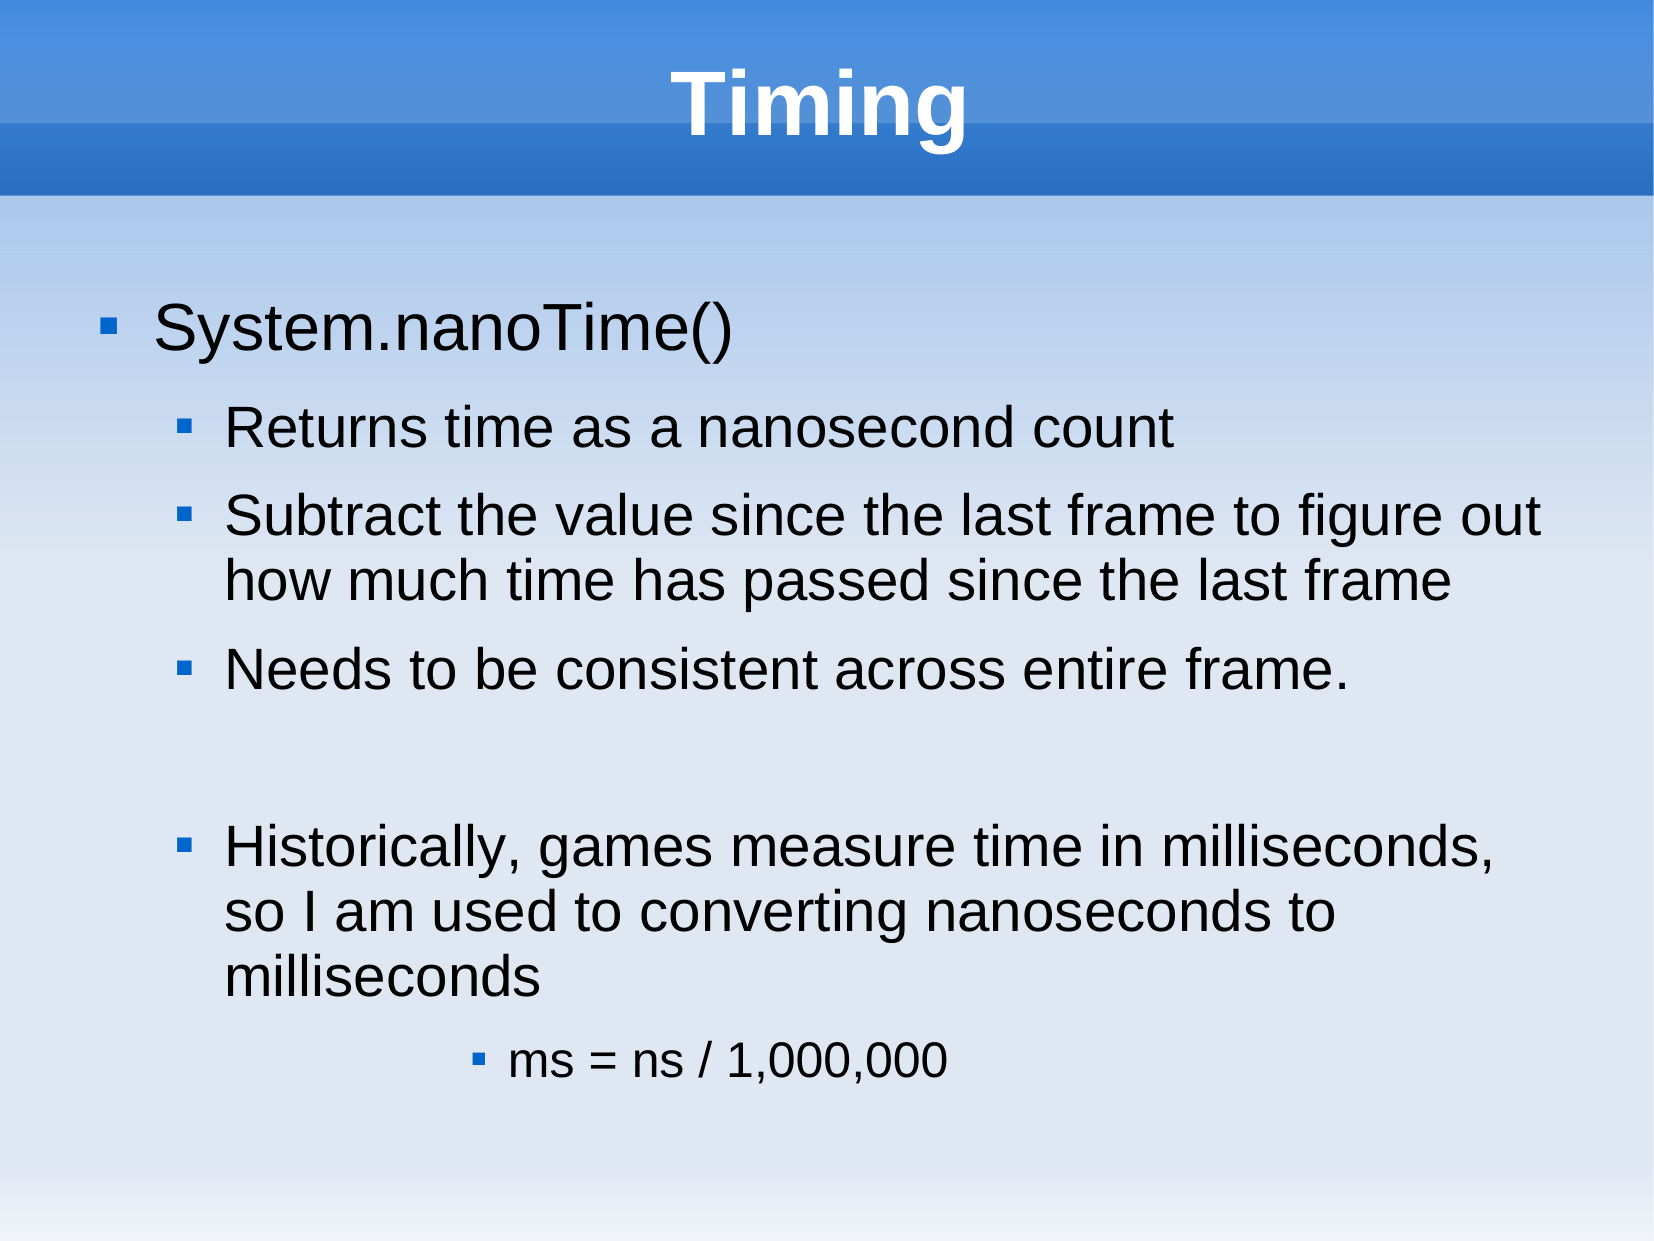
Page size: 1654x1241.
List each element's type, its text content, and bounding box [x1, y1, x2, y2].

title Timing [76, 0, 1565, 208]
picture [0, 0, 1654, 1241]
list System.nanoTime() Returns time as a nanosecond count Subtract the value since the last frame to figure out how much time has passed since the last frame Needs to be consistent across entire frame. Historically, games measure time in milliseconds, so I am used to converting nanoseconds to milliseconds ms = ns / 1,000,000 [82, 290, 1571, 1109]
